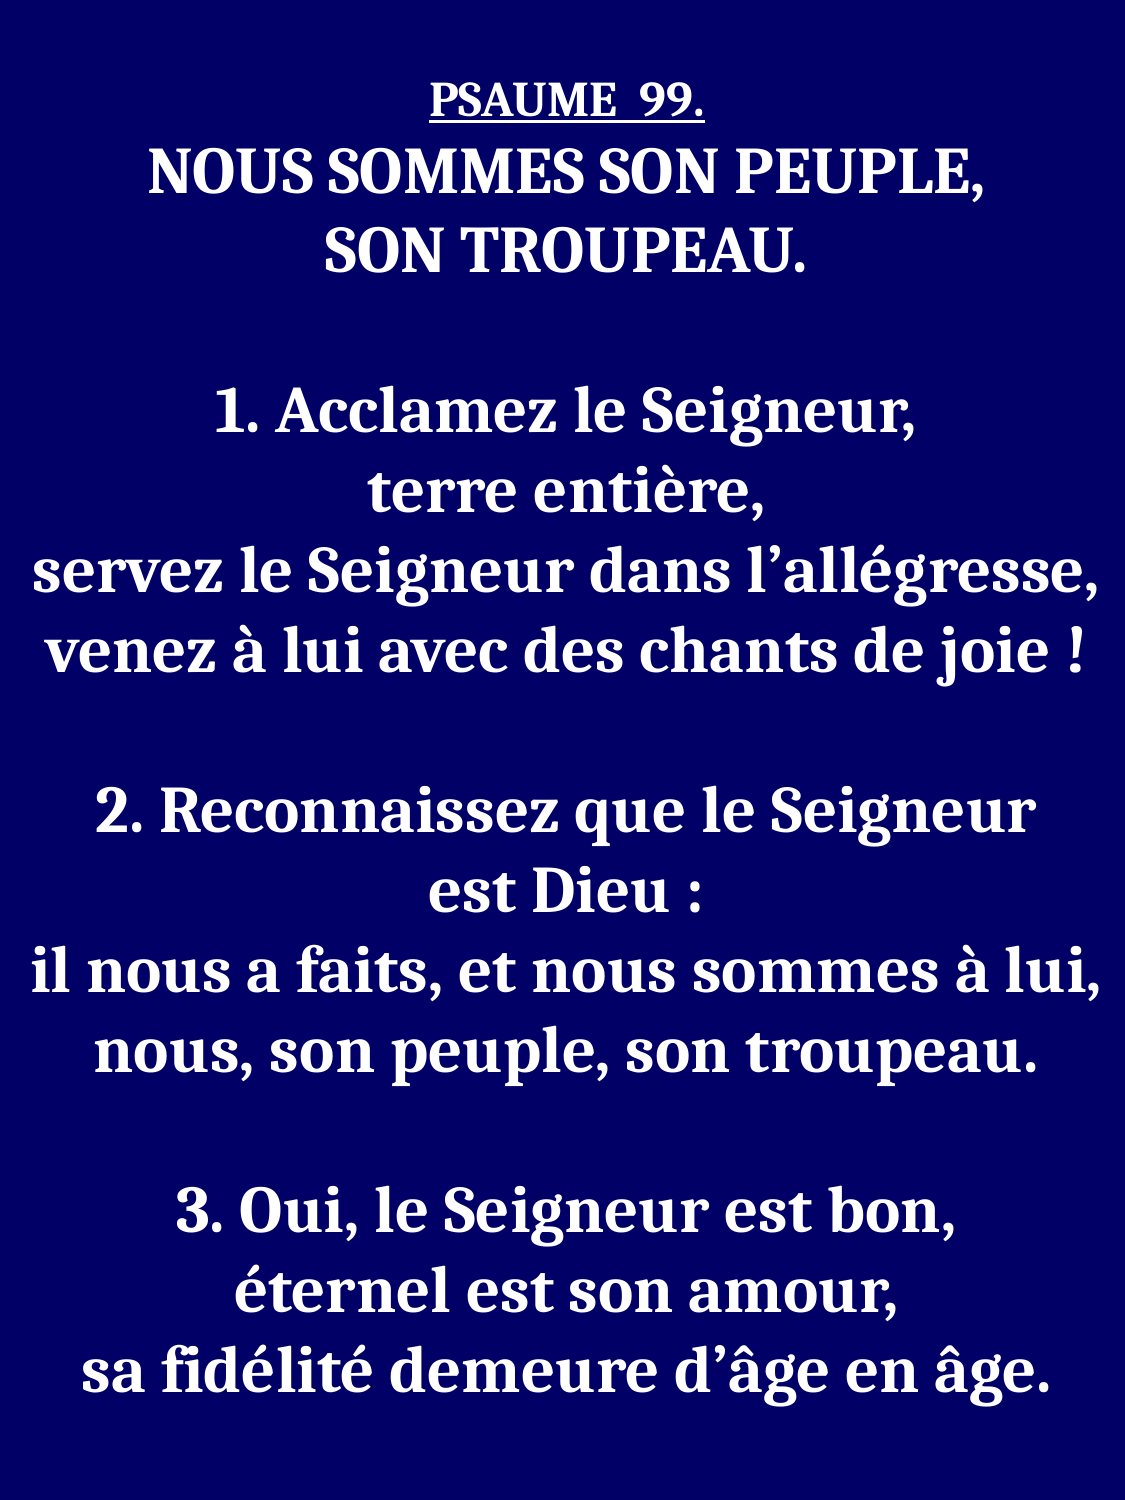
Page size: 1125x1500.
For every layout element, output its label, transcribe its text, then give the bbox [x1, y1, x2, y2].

text_box PSAUME 99. NOUS SOMMES SON PEUPLE, SON TROUPEAU. 1. Acclamez le Seigneur, terre entière, servez le Seigneur dans l’allégresse, venez à lui avec des chants de joie ! 2. Reconnaissez que le Seigneur est Dieu : il nous a faits, et nous sommes à lui, nous, son peuple, son troupeau. 3. Oui, le Seigneur est bon, éternel est son amour, sa fidélité demeure d’âge en âge. [23, 58, 1111, 1304]
